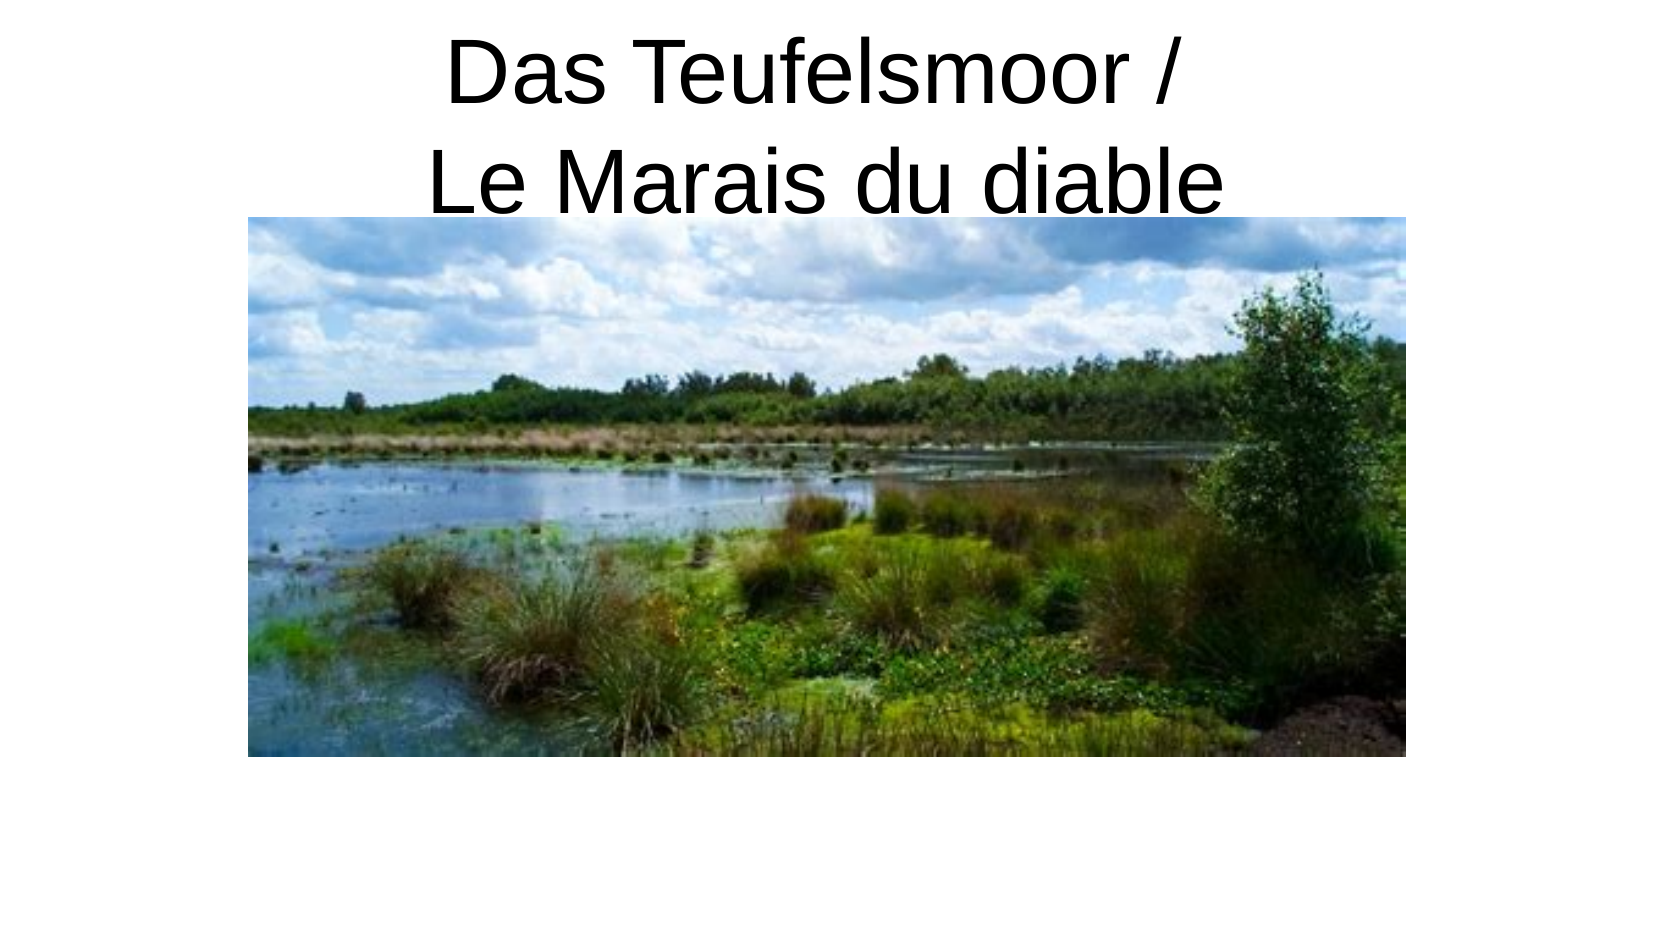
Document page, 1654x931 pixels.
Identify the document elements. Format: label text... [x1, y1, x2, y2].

title Das Teufelsmoor / Le Marais du diable [82, 12, 1571, 218]
picture [248, 217, 1406, 758]
